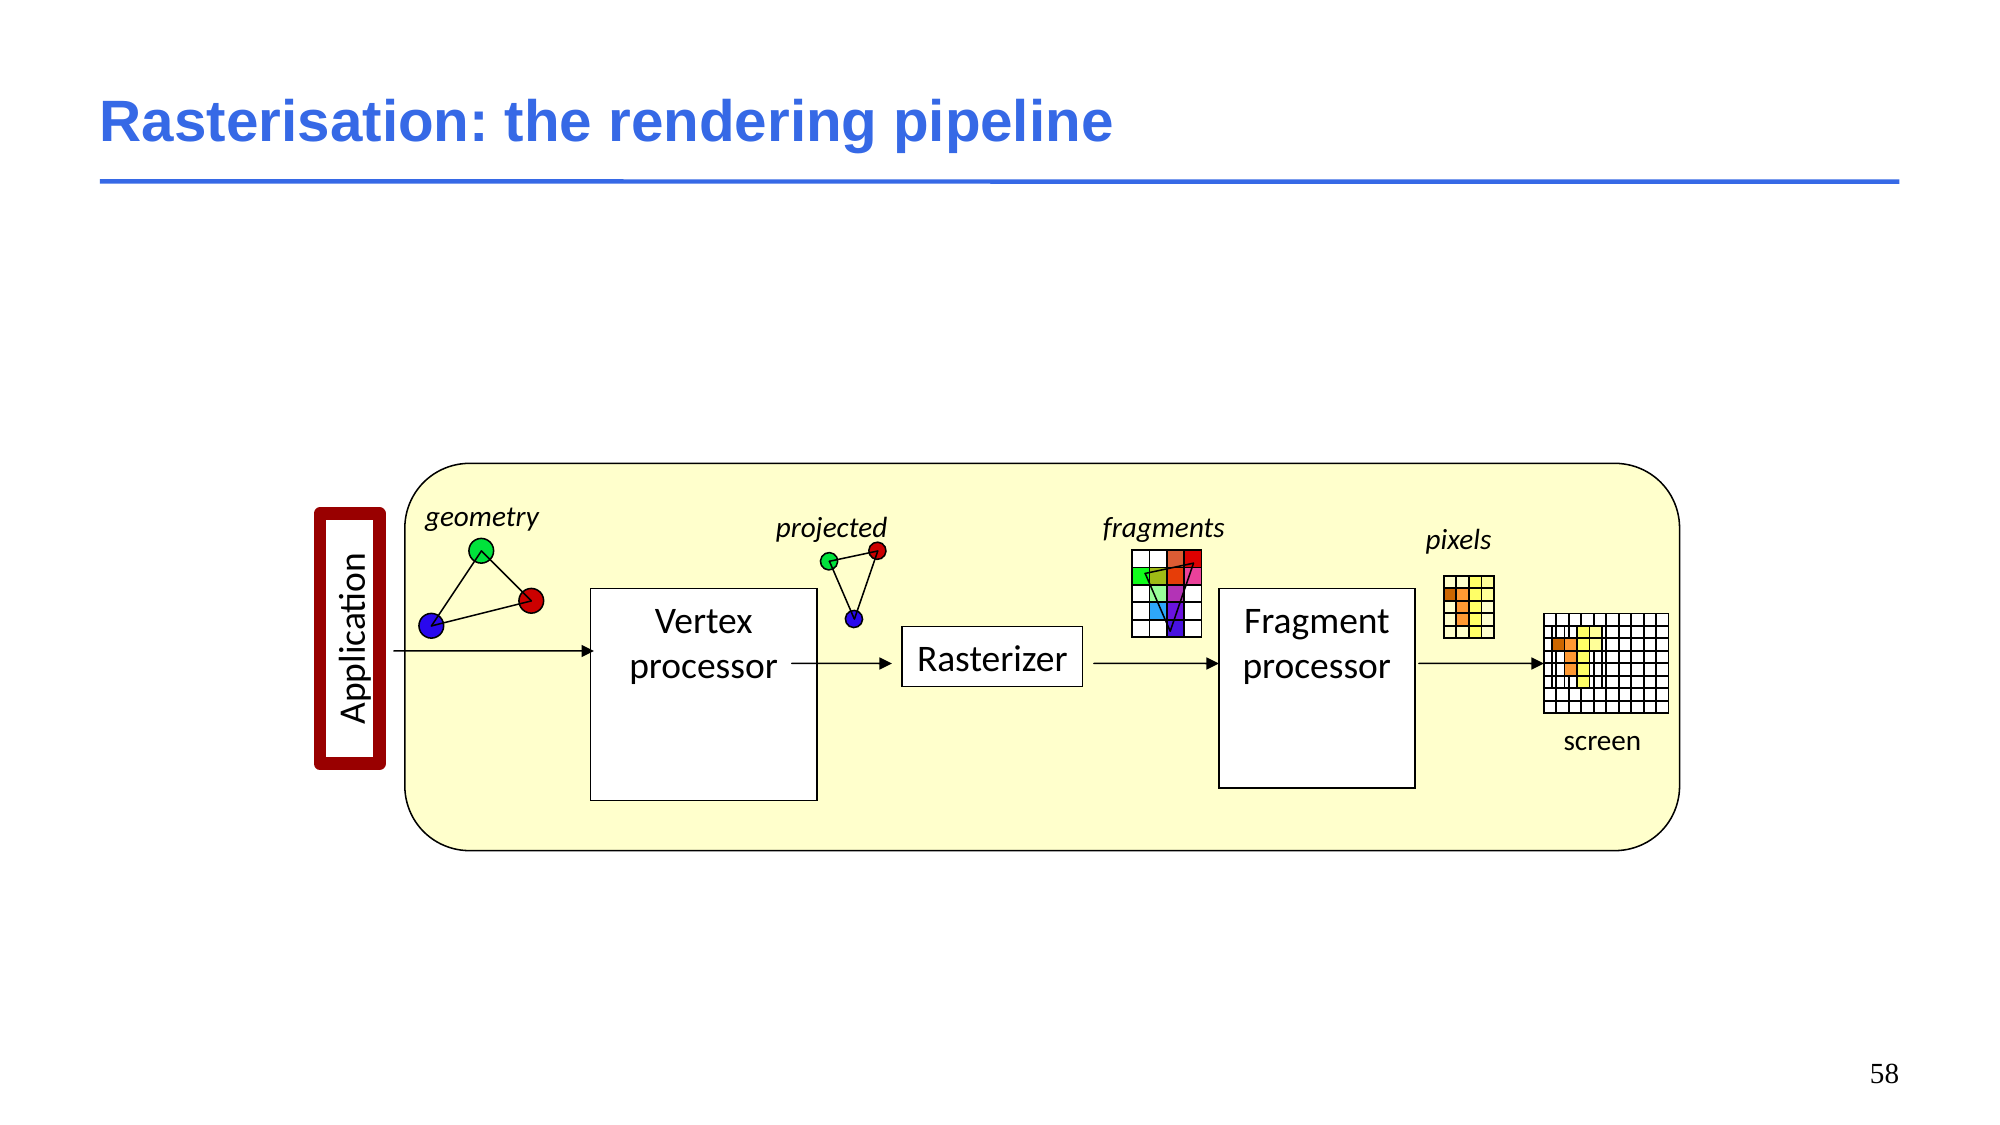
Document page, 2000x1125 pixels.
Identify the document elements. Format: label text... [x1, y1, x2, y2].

text_box Application [326, 520, 373, 757]
text_box fragments [1088, 500, 1240, 551]
text_box projected [761, 500, 903, 551]
text_box Fragment processor [1218, 588, 1415, 789]
text_box Rasterizer [902, 626, 1083, 687]
title Rasterisation: the rendering pipeline [99, 27, 1900, 215]
text_box pixels [1410, 513, 1507, 564]
text_box geometry [410, 490, 554, 540]
text_box [404, 463, 1680, 851]
text_box screen [1548, 713, 1657, 764]
text_box Vertex processor [590, 588, 818, 801]
